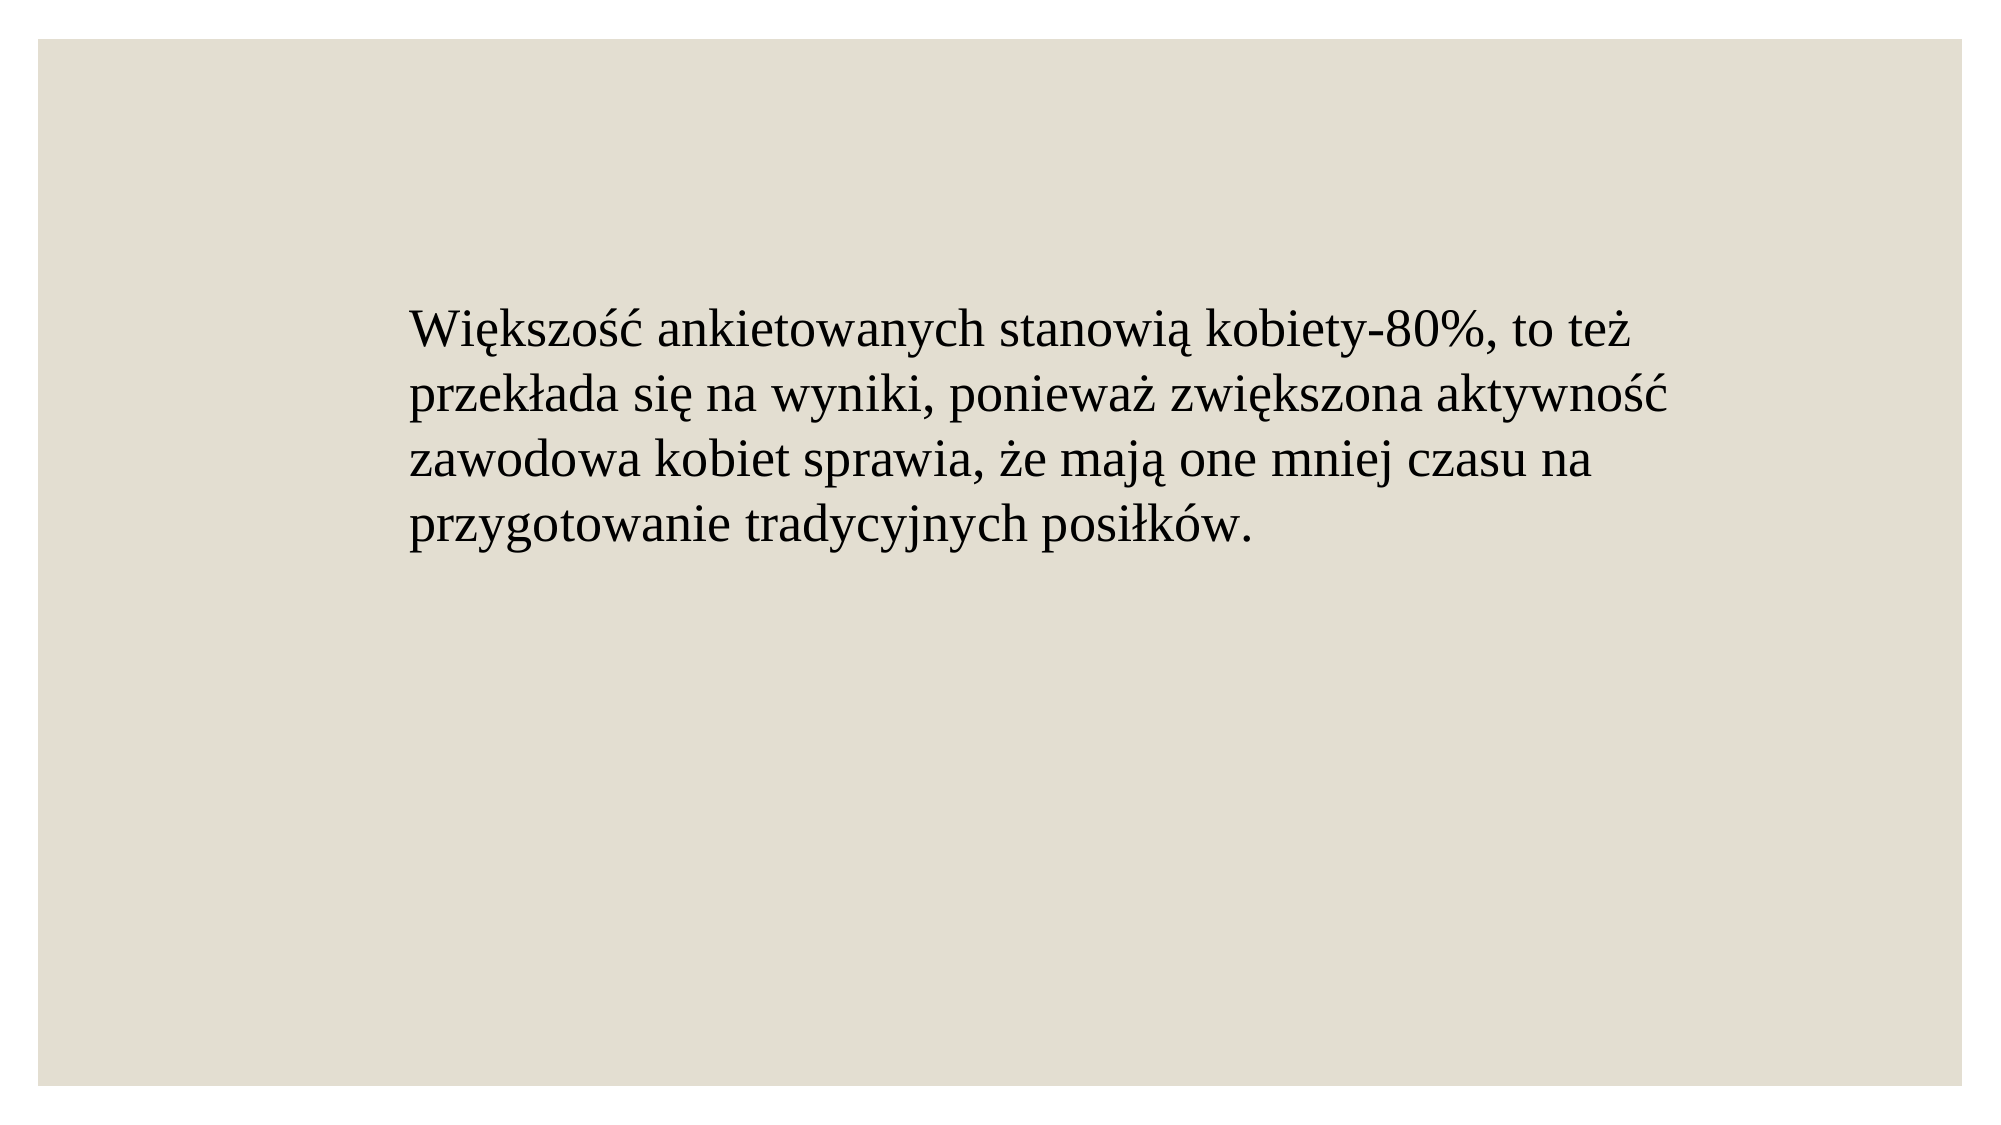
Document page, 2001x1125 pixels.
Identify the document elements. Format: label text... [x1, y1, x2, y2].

text_box Większość ankietowanych stanowią kobiety-80%, to też przekłada się na wyniki, ponieważ zwiększona aktywność zawodowa kobiet sprawia, że mają one mniej czasu na przygotowanie tradycyjnych posiłków. [394, 284, 1708, 563]
